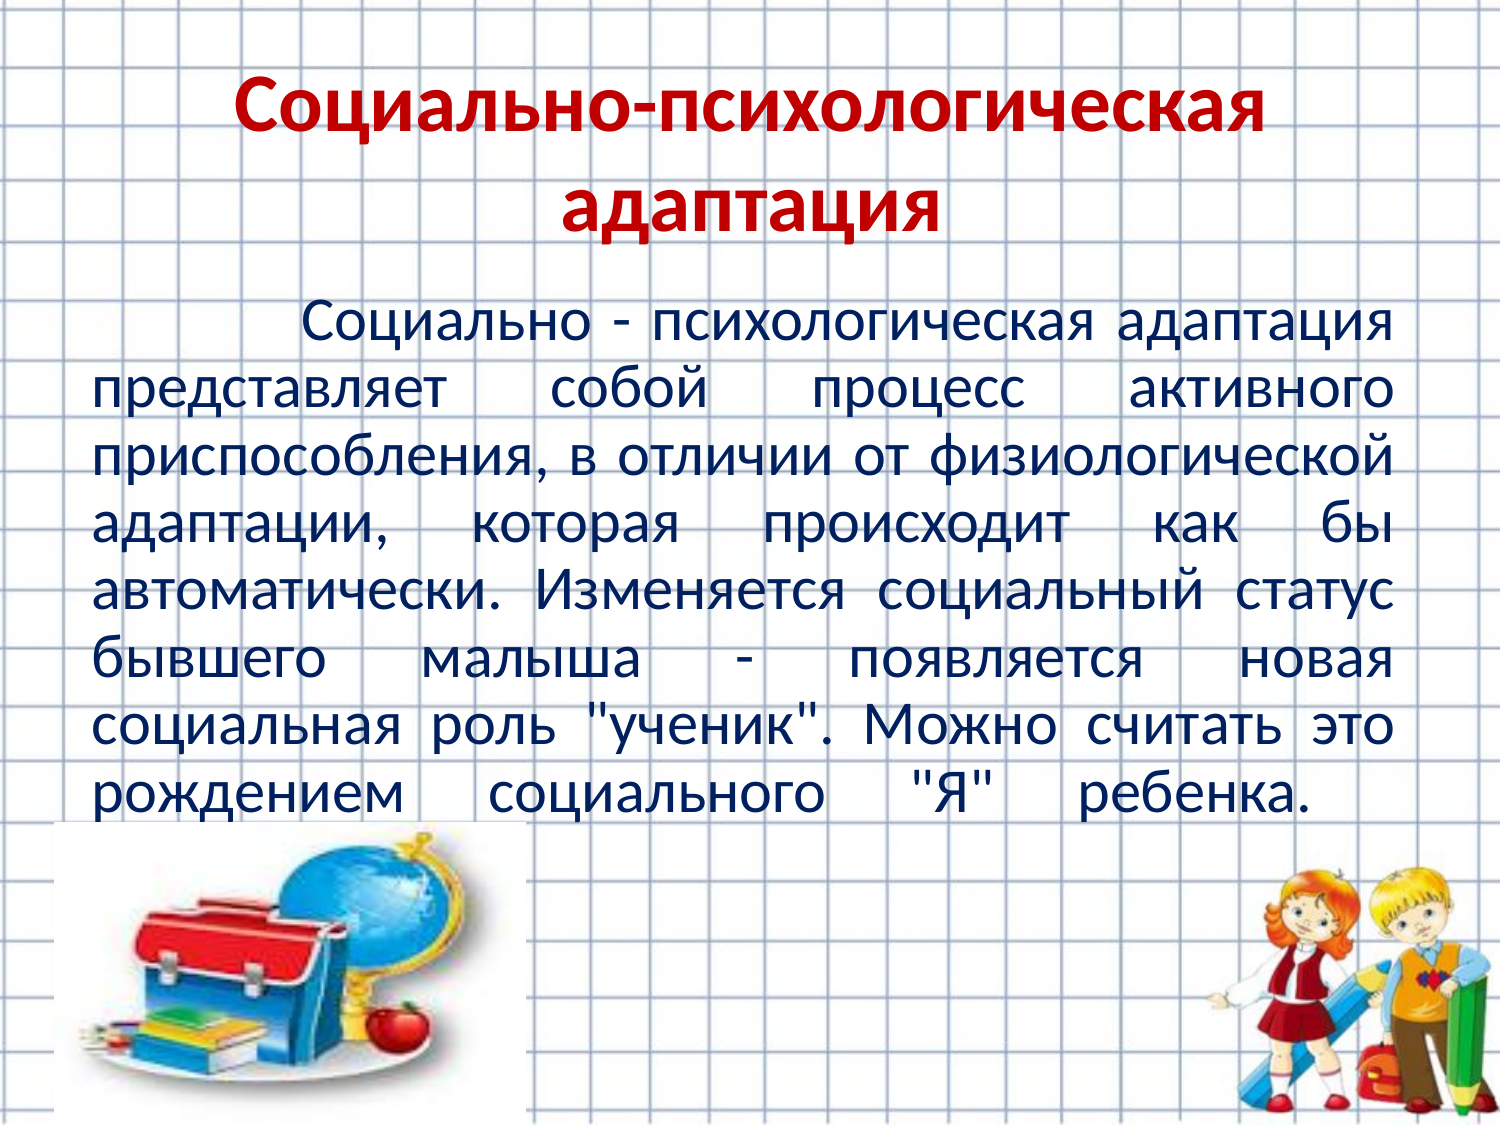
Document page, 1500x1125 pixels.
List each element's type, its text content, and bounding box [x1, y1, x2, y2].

picture [0, 0, 1500, 1125]
list Социально - психологическая адаптация представляет собой процесс активного приспособления, в отличии от физиологической адаптации, которая происходит как бы автоматически. Изменяется социальный статус бывшего малыша - появляется новая социальная роль "ученик". Можно считать это рождением социального "Я" ребенка. [76, 278, 1412, 1071]
title Социально-психологическая адаптация [76, 54, 1427, 243]
